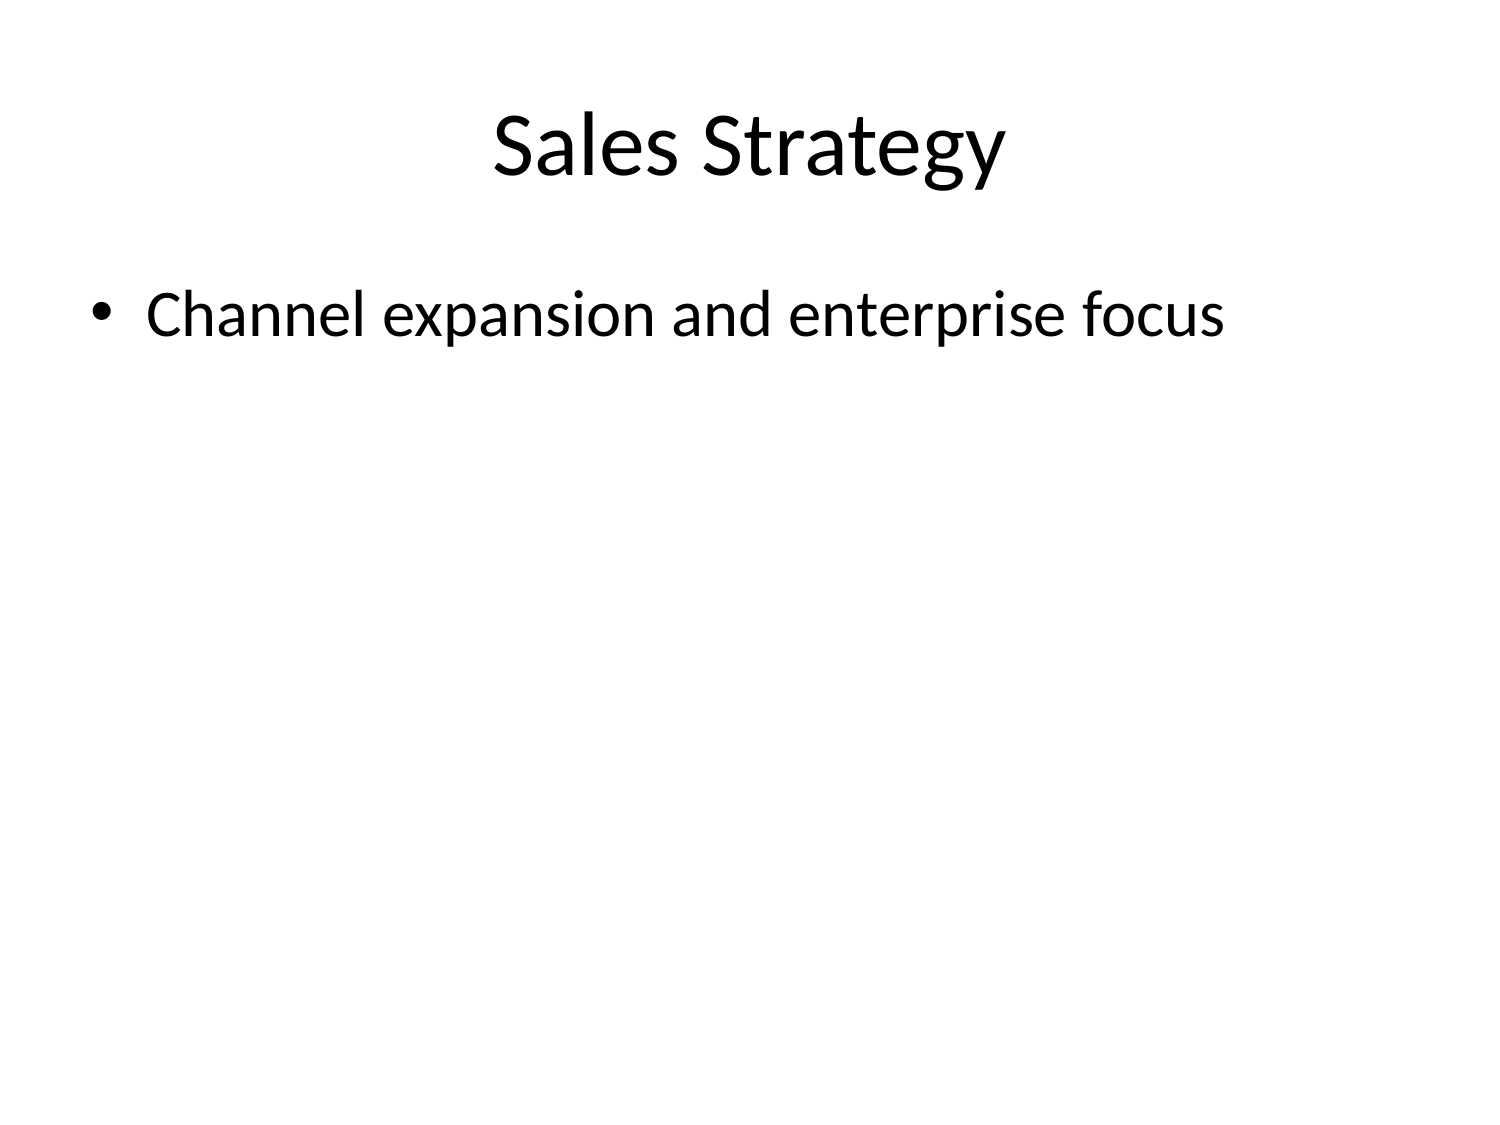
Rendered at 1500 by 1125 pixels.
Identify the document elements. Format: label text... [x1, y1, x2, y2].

list Channel expansion and enterprise focus [75, 262, 1425, 1005]
title Sales Strategy [75, 45, 1425, 233]
